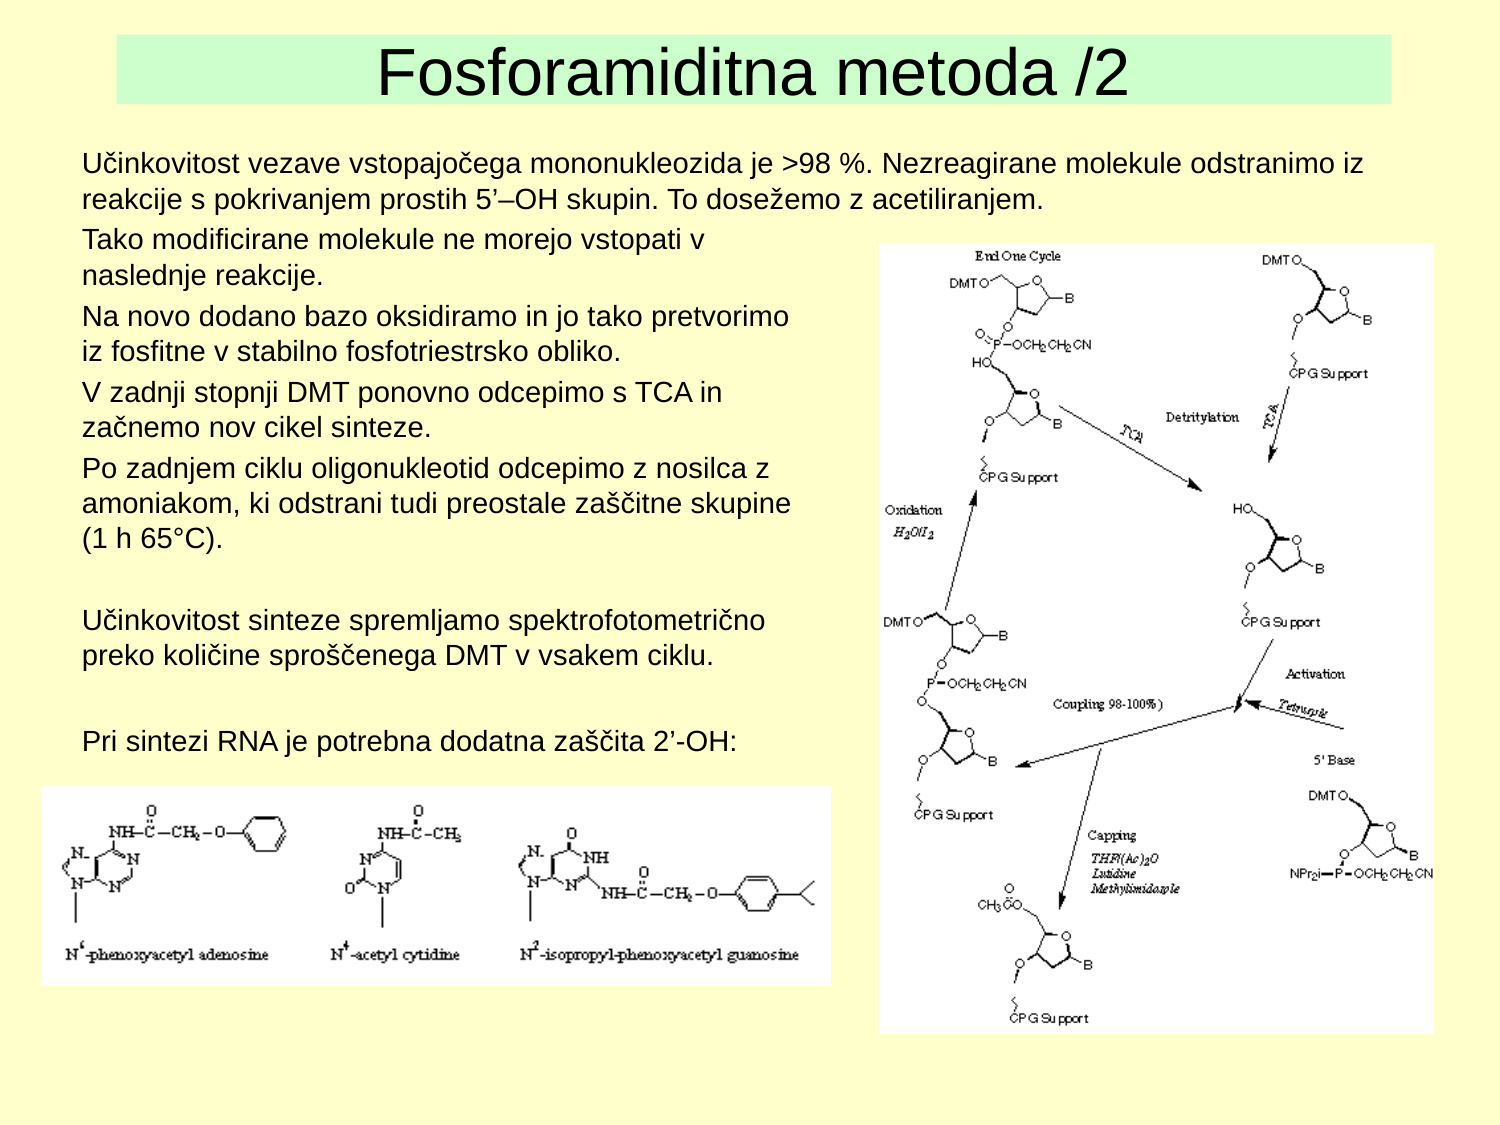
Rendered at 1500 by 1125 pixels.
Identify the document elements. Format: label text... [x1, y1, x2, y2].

picture [879, 243, 1436, 1035]
picture [41, 786, 833, 988]
title Fosforamiditna metoda /2 [116, 34, 1392, 104]
list Učinkovitost vezave vstopajočega mononukleozida je >98 %. Nezreagirane molekule odstranimo iz reakcije s pokrivanjem prostih 5’–OH skupin. To dosežemo z acetiliranjem. Tako modificirane molekule ne morejo vstopati v naslednje reakcije. Na novo dodano bazo oksidiramo in jo tako pretvorimo iz fosfitne v stabilno fosfotriestrsko obliko. V zadnji stopnji DMT ponovno odcepimo s TCA in začnemo nov cikel sinteze. Po zadnjem ciklu oligonukleotid odcepimo z nosilca z amoniakom, ki odstrani tudi preostale zaščitne skupine (1 h 65°C). Učinkovitost sinteze spremljamo spektrofotometrično preko količine sproščenega DMT v vsakem ciklu. Pri sintezi RNA je potrebna dodatna zaščita 2’-OH: [66, 137, 1412, 811]
